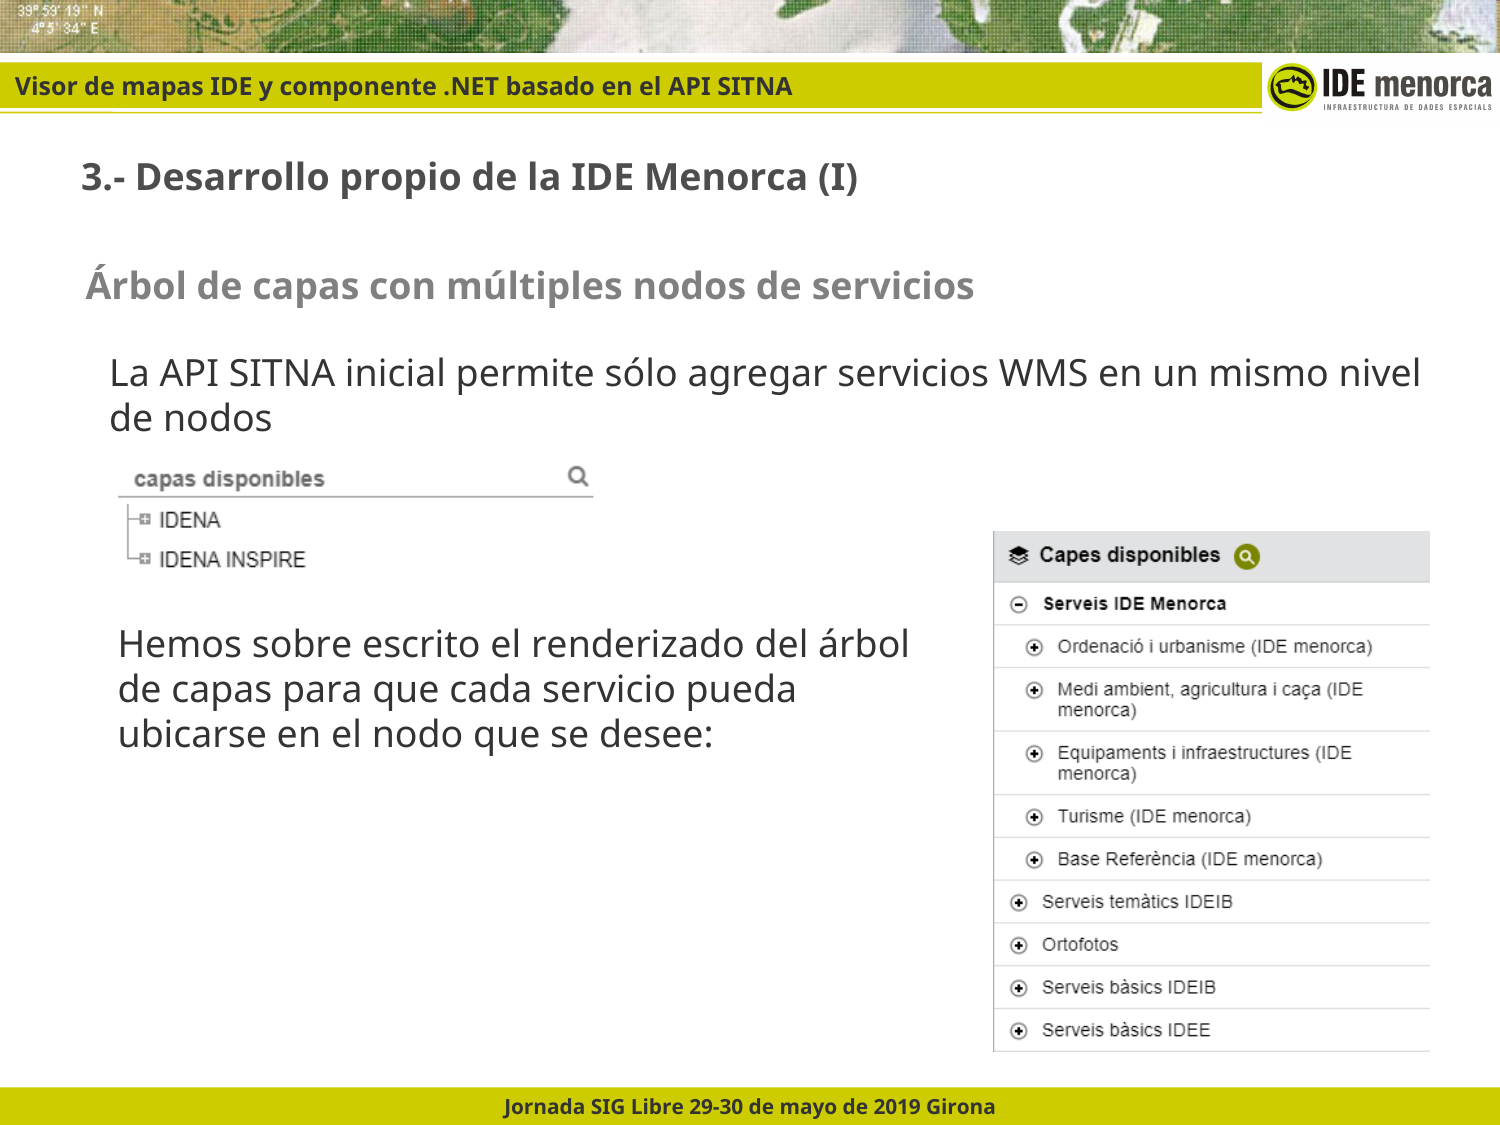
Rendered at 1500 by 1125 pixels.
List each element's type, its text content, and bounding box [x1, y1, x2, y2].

text_box Hemos sobre escrito el renderizado del árbol de capas para que cada servicio pueda ubicarse en el nodo que se desee: [102, 612, 969, 764]
picture [0, 0, 1500, 126]
text_box Árbol de capas con múltiples nodos de servicios [70, 254, 1442, 316]
text_box Jornada SIG Libre 29-30 de mayo de 2019 Girona [0, 1087, 1500, 1125]
text_box Visor de mapas IDE y componente .NET basado en el API SITNA [0, 62, 1262, 108]
picture [118, 460, 603, 588]
text_box 3.- Desarrollo propio de la IDE Menorca (I) [66, 145, 1420, 206]
picture [993, 531, 1430, 1052]
text_box La API SITNA inicial permite sólo agregar servicios WMS en un mismo nivel de nodos [94, 341, 1442, 447]
